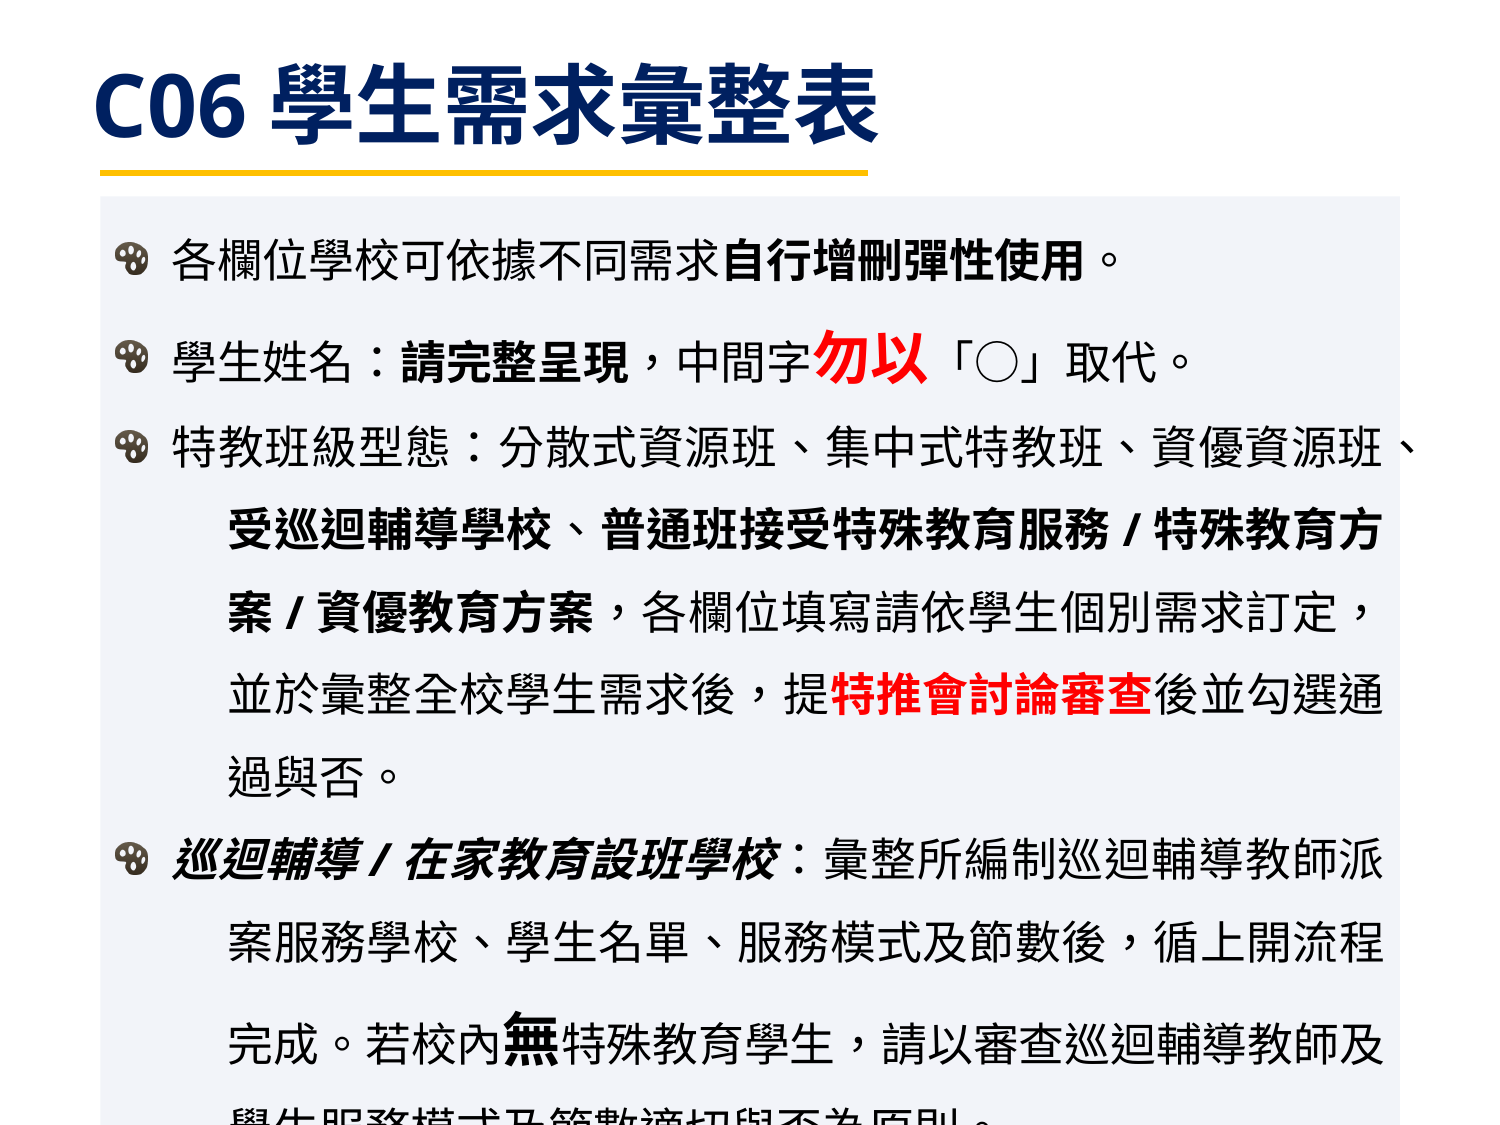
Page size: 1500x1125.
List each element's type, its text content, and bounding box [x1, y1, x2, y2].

text_box 各欄位學校可依據不同需求自行增刪彈性使用。 學生姓名：請完整呈現，中間字勿以「○」取代。 特教班級型態：分散式資源班、集中式特教班、資優資源班、受巡迴輔導學校、普通班接受特殊教育服務/特殊教育方案/資優教育方案，各欄位填寫請依學生個別需求訂定，並於彙整全校學生需求後，提特推會討論審查後並勾選通過與否。 巡迴輔導/在家教育設班學校：彙整所編制巡迴輔導教師派案服務學校、學生名單、服務模式及節數後，循上開流程完成。若校內無特殊教育學生，請以審查巡迴輔導教師及學生服務模式及節數適切與否為原則。 [100, 196, 1400, 1090]
text_box C06學生需求彙整表 [76, 42, 890, 164]
